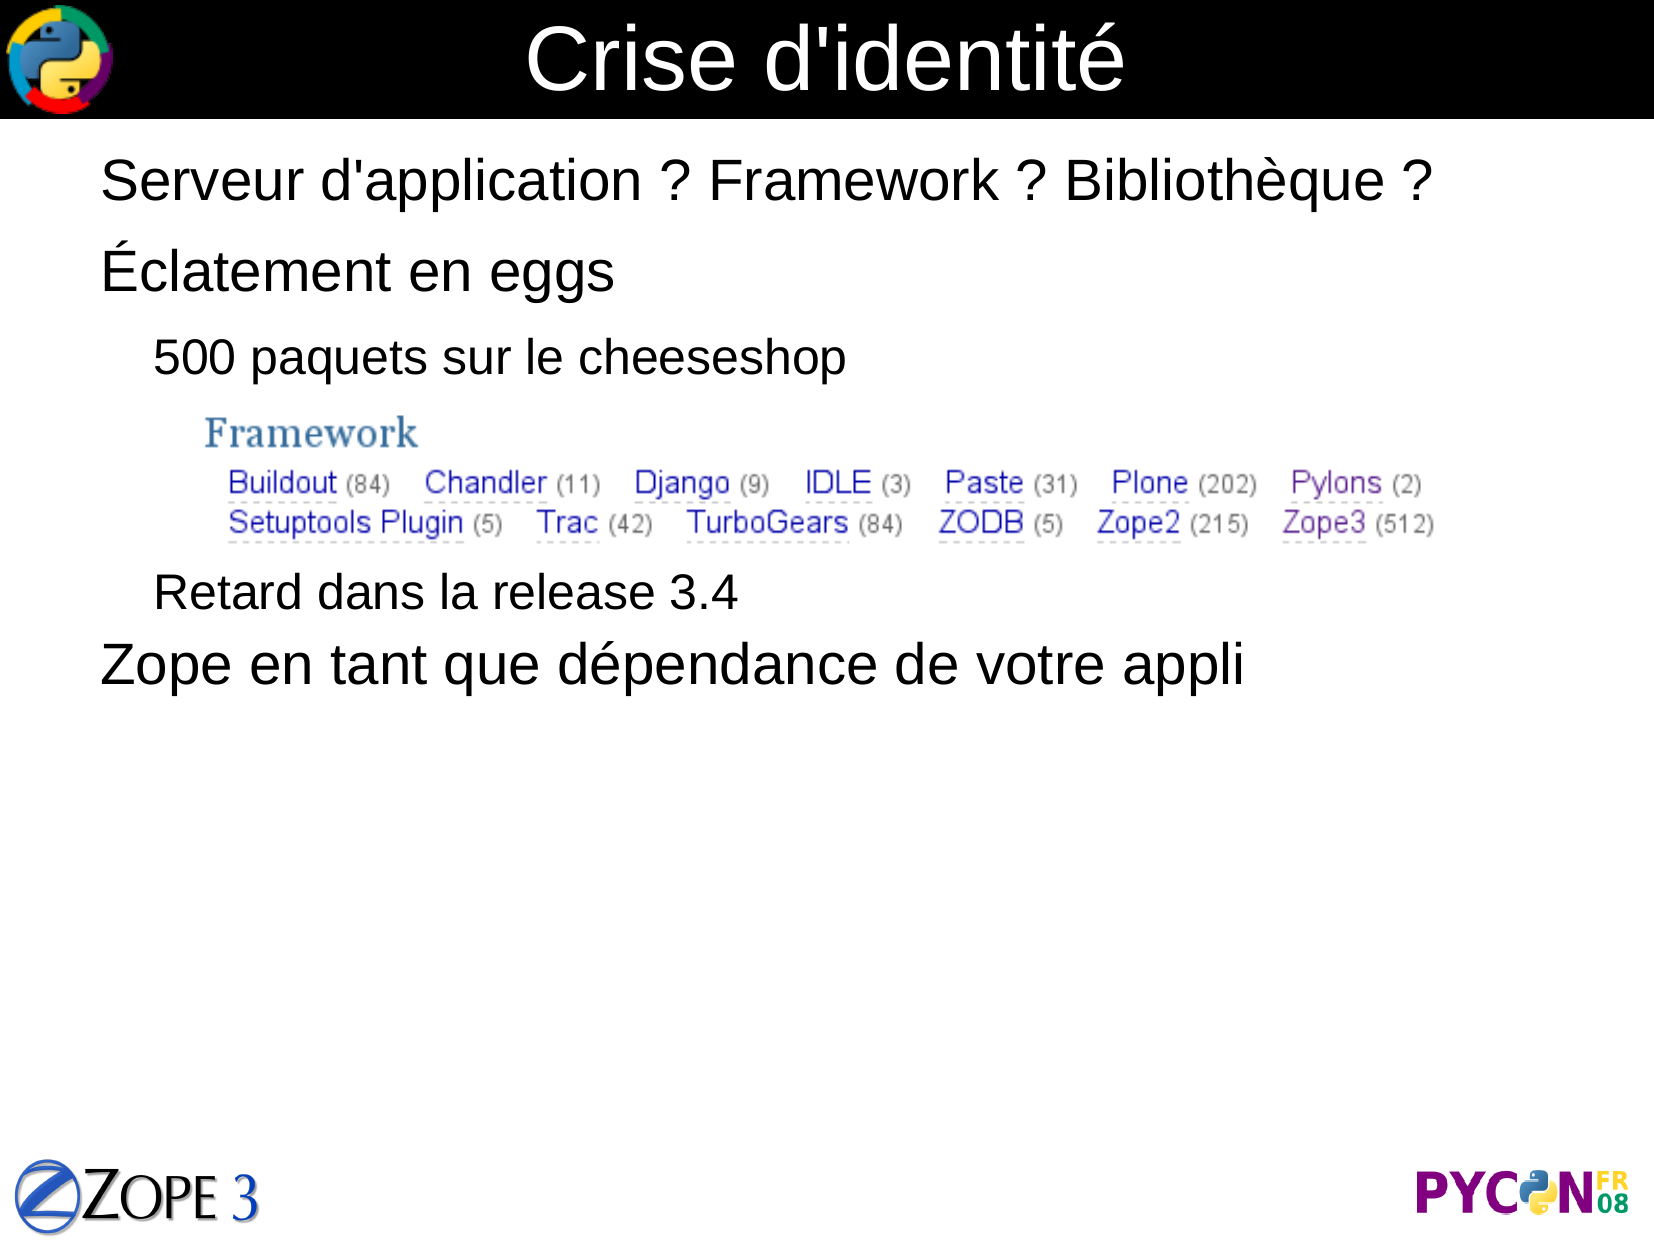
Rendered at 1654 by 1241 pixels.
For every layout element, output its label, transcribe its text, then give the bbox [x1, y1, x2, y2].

picture [1417, 1170, 1628, 1215]
picture [183, 389, 1471, 571]
title Crise d'identité [82, 0, 1571, 119]
picture [0, 1144, 266, 1241]
picture [6, 5, 82, 114]
list Serveur d'application ? Framework ? Bibliothèque ? Éclatement en eggs 500 paquets sur le cheeseshop Retard dans la release 3.4 Zope en tant que dépendance de votre appli [82, 147, 1571, 1109]
